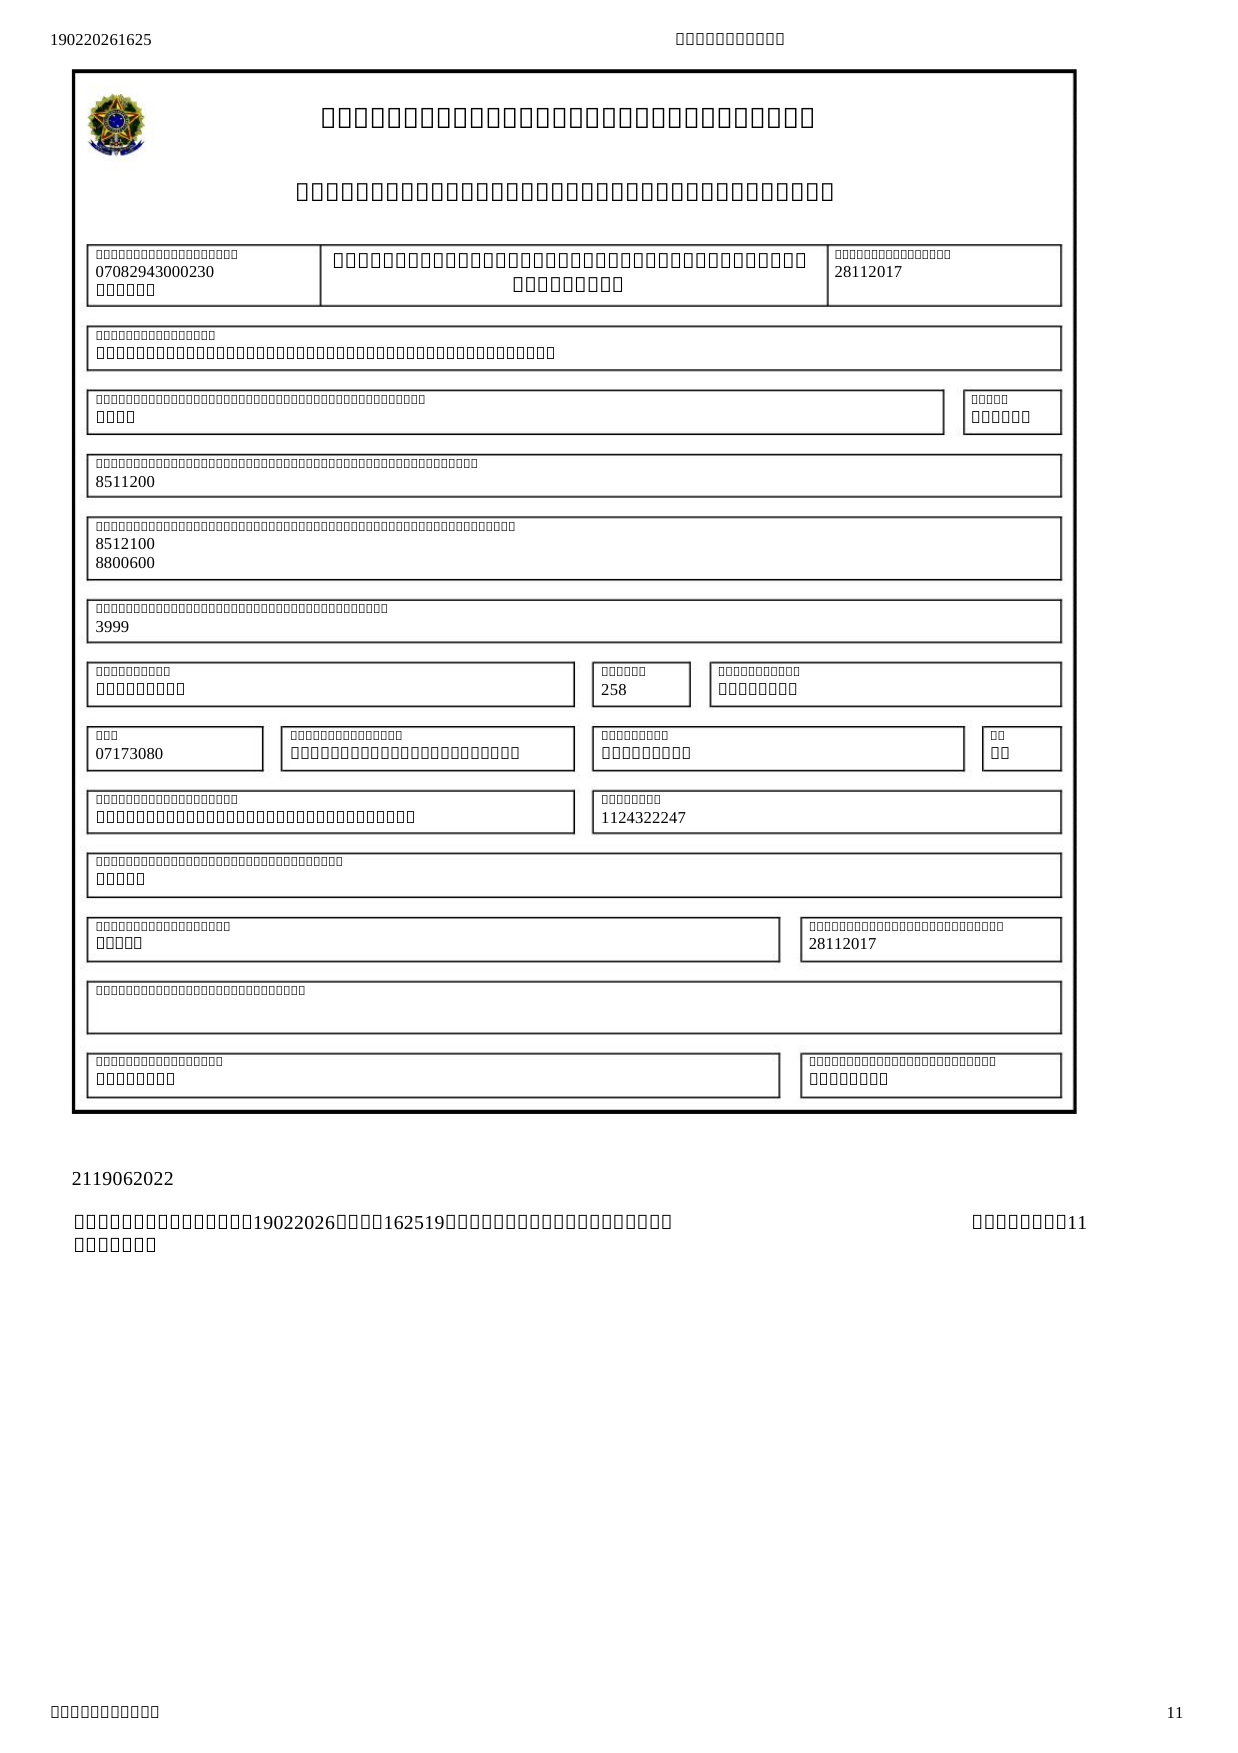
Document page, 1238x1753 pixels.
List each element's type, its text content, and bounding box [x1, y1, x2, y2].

text_box  [1166, 1703, 1215, 1722]
text_box   [95, 1055, 250, 1090]
text_box   [95, 328, 565, 363]
text_box   [990, 728, 1038, 763]
text_box   [717, 664, 841, 699]
text_box  [295, 178, 880, 207]
text_box   [601, 728, 734, 763]
text_box   [95, 457, 502, 491]
text_box   [970, 392, 1061, 427]
text_box   [332, 249, 848, 297]
text_box   [95, 919, 263, 954]
text_box   [95, 664, 218, 699]
text_box  [319, 102, 859, 134]
text_box    [95, 247, 270, 301]
text_box   [808, 1055, 1020, 1090]
text_box  [73, 1210, 678, 1257]
text_box [71, 69, 1077, 1114]
text_box   [290, 728, 553, 763]
text_box  [675, 29, 787, 49]
text_box   [95, 855, 371, 890]
text_box   [601, 664, 682, 699]
text_box  [49, 1703, 162, 1722]
text_box  [50, 29, 210, 49]
text_box   [95, 792, 465, 827]
text_box   [95, 392, 448, 427]
text_box   [95, 728, 205, 763]
text_box  [71, 1167, 814, 1190]
text_box    [95, 519, 587, 572]
text_box  [95, 983, 337, 998]
text_box  [971, 1210, 1100, 1234]
text_box   [95, 602, 414, 636]
text_box   [808, 919, 1034, 954]
text_box   [834, 247, 986, 282]
text_box   [601, 792, 741, 827]
